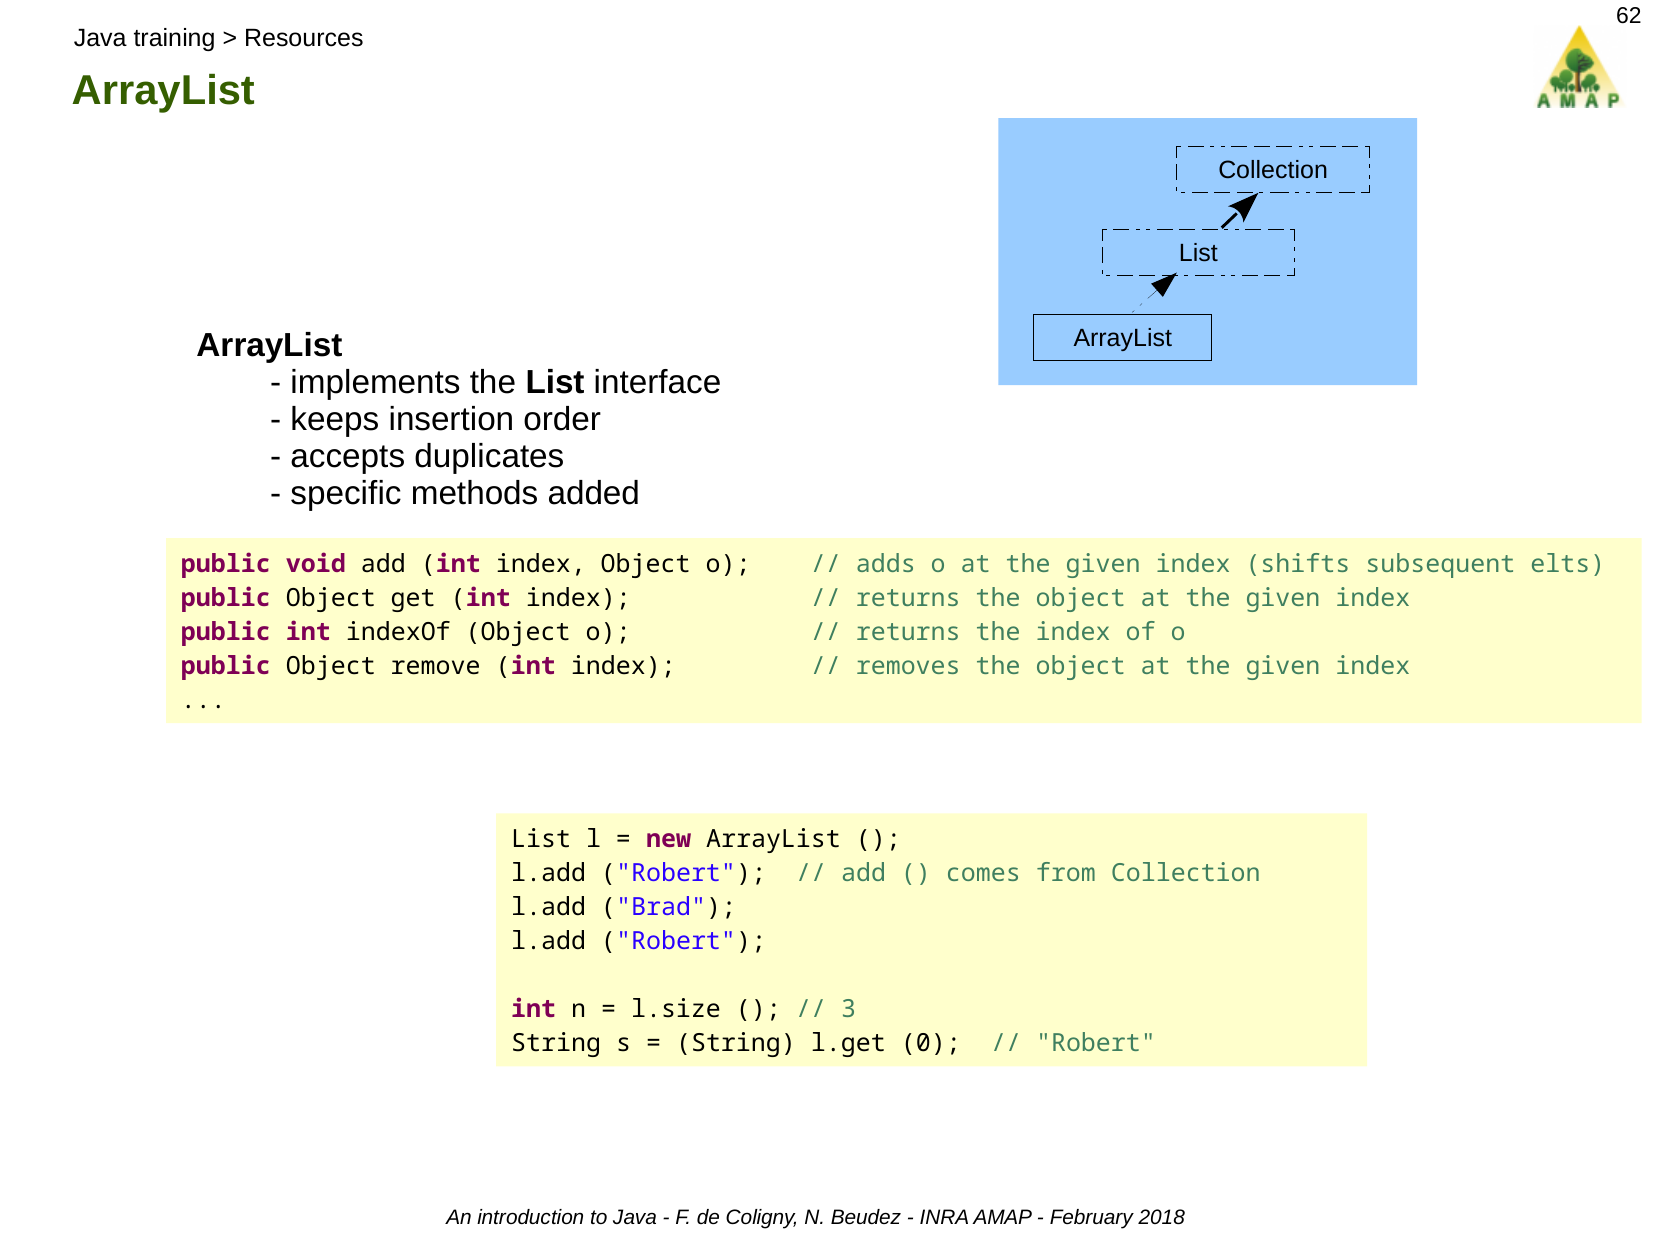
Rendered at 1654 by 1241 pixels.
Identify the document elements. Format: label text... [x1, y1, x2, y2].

text_box [998, 121, 1418, 386]
text_box ArrayList [1033, 314, 1212, 361]
text_box ArrayList [56, 59, 1513, 121]
text_box Collection [1176, 146, 1370, 193]
text_box List l = new ArrayList (); l.add ("Robert"); // add () comes from Collection l.add ("Brad"); l.add ("Robert"); int n = l.size (); // 3 String s = (String) l.get (0); // "Robert" [496, 813, 1368, 1063]
text_box ArrayList - implements the List interface - keeps insertion order - accepts duplicates - specific methods added [181, 319, 747, 538]
text_box Java training > Resources [59, 16, 1004, 60]
text_box List [1102, 229, 1295, 276]
picture [1533, 25, 1627, 108]
text_box public void add (int index, Object o); // adds o at the given index (shifts subsequent elts) public Object get (int index); // returns the object at the given index public int indexOf (Object o); // returns the index of o public Object remove (int index); // removes the object at the given index ... [166, 538, 1642, 719]
